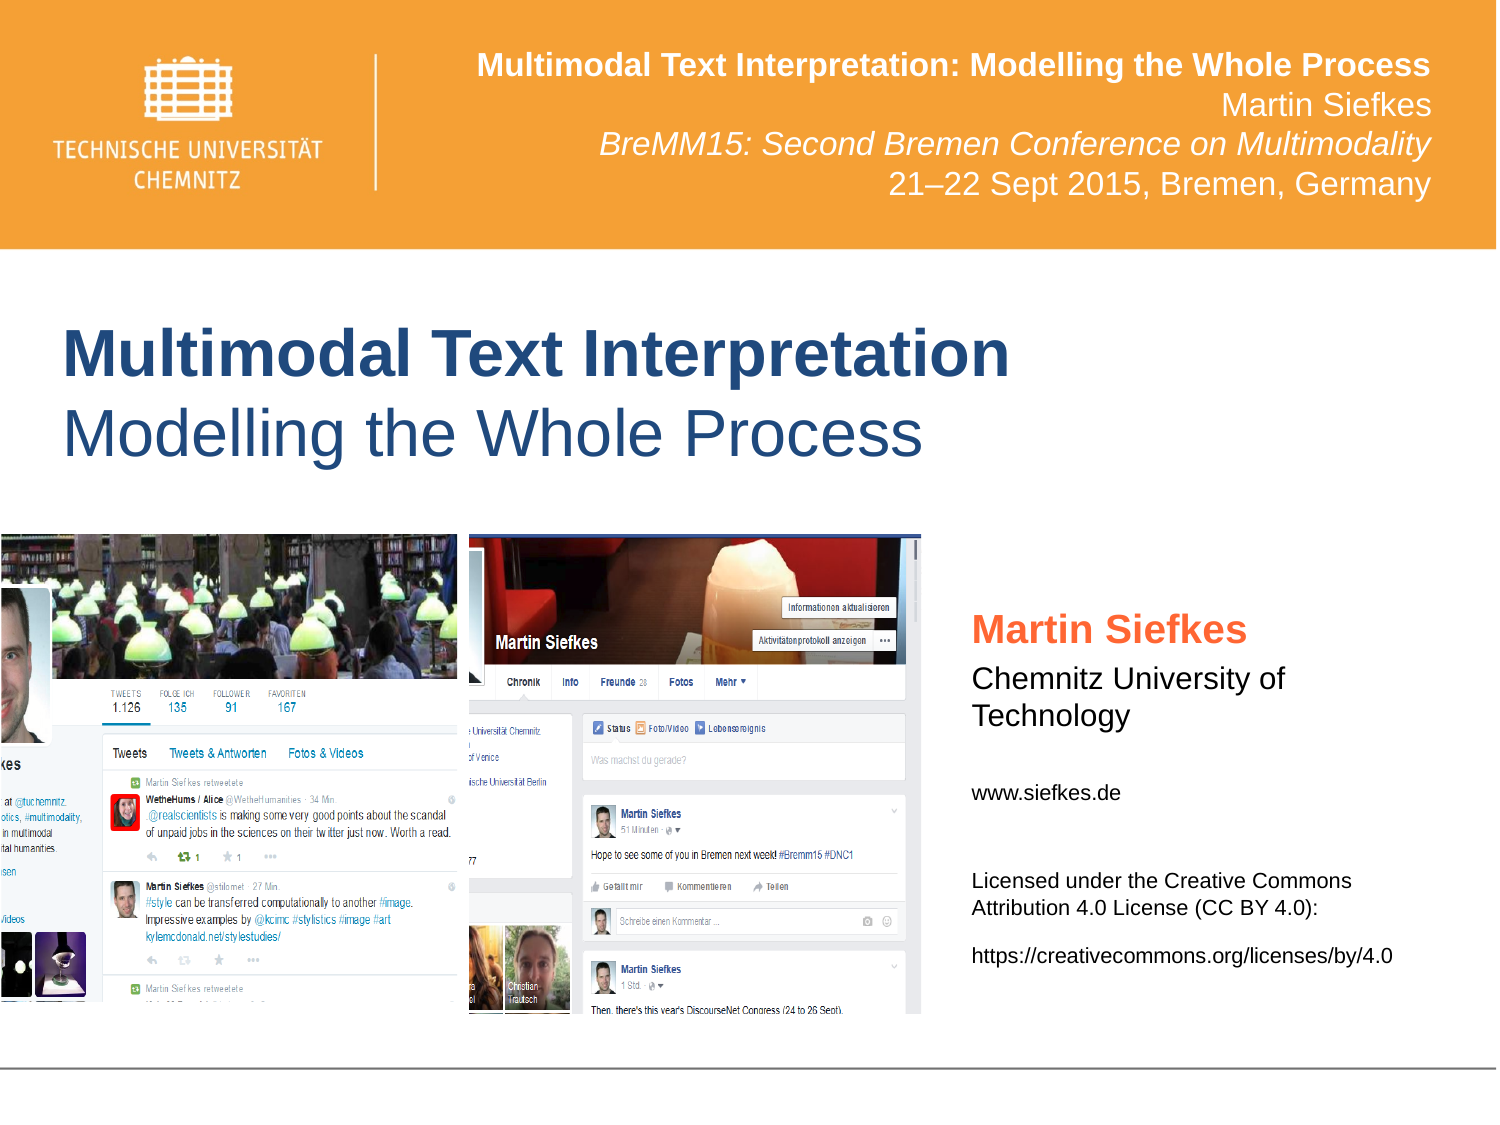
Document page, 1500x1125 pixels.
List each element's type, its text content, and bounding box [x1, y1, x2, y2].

list Martin Siefkes Chemnitz University of Technology www.siefkes.de Licensed under the Creative Commons Attribution 4.0 License (CC BY 4.0): https://creativecommons.org/licenses/by/4.0 [956, 504, 1441, 982]
text_box Multimodal Text Interpretation Modelling the Whole Process [47, 302, 1459, 504]
picture [0, 0, 1497, 1125]
list [419, 45, 774, 197]
